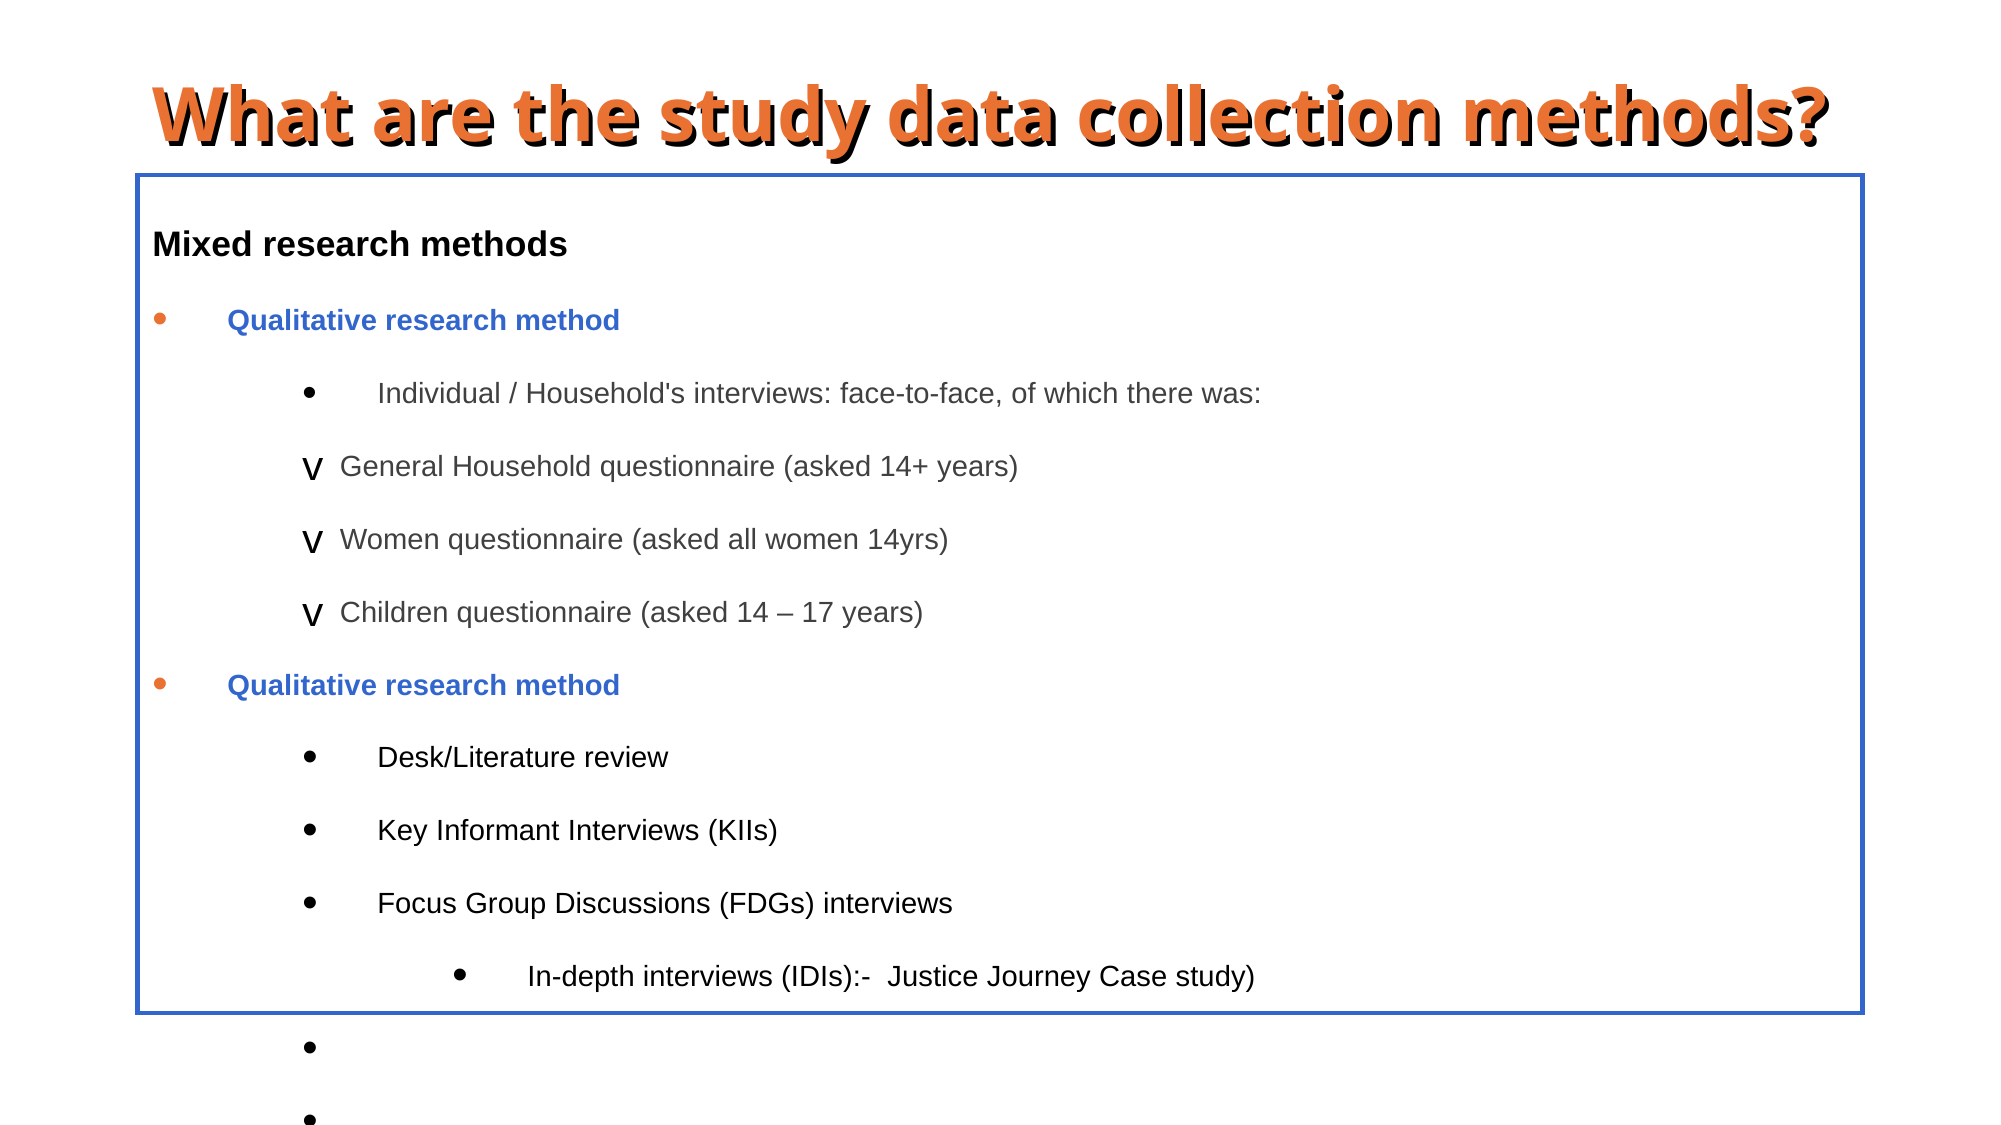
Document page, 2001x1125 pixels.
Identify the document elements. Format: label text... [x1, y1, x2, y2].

list Mixed research methods Qualitative research method Individual / Household's interviews: face-to-face, of which there was: General Household questionnaire (asked 14+ years) Women questionnaire (asked all women 14yrs) Children questionnaire (asked 14 – 17 years) Qualitative research method Desk/Literature review Key Informant Interviews (KIIs) Focus Group Discussions (FDGs) interviews In-depth interviews (IDIs):- Justice Journey Case study) [137, 175, 1863, 1014]
title What are the study data collection methods? [137, 59, 1863, 173]
